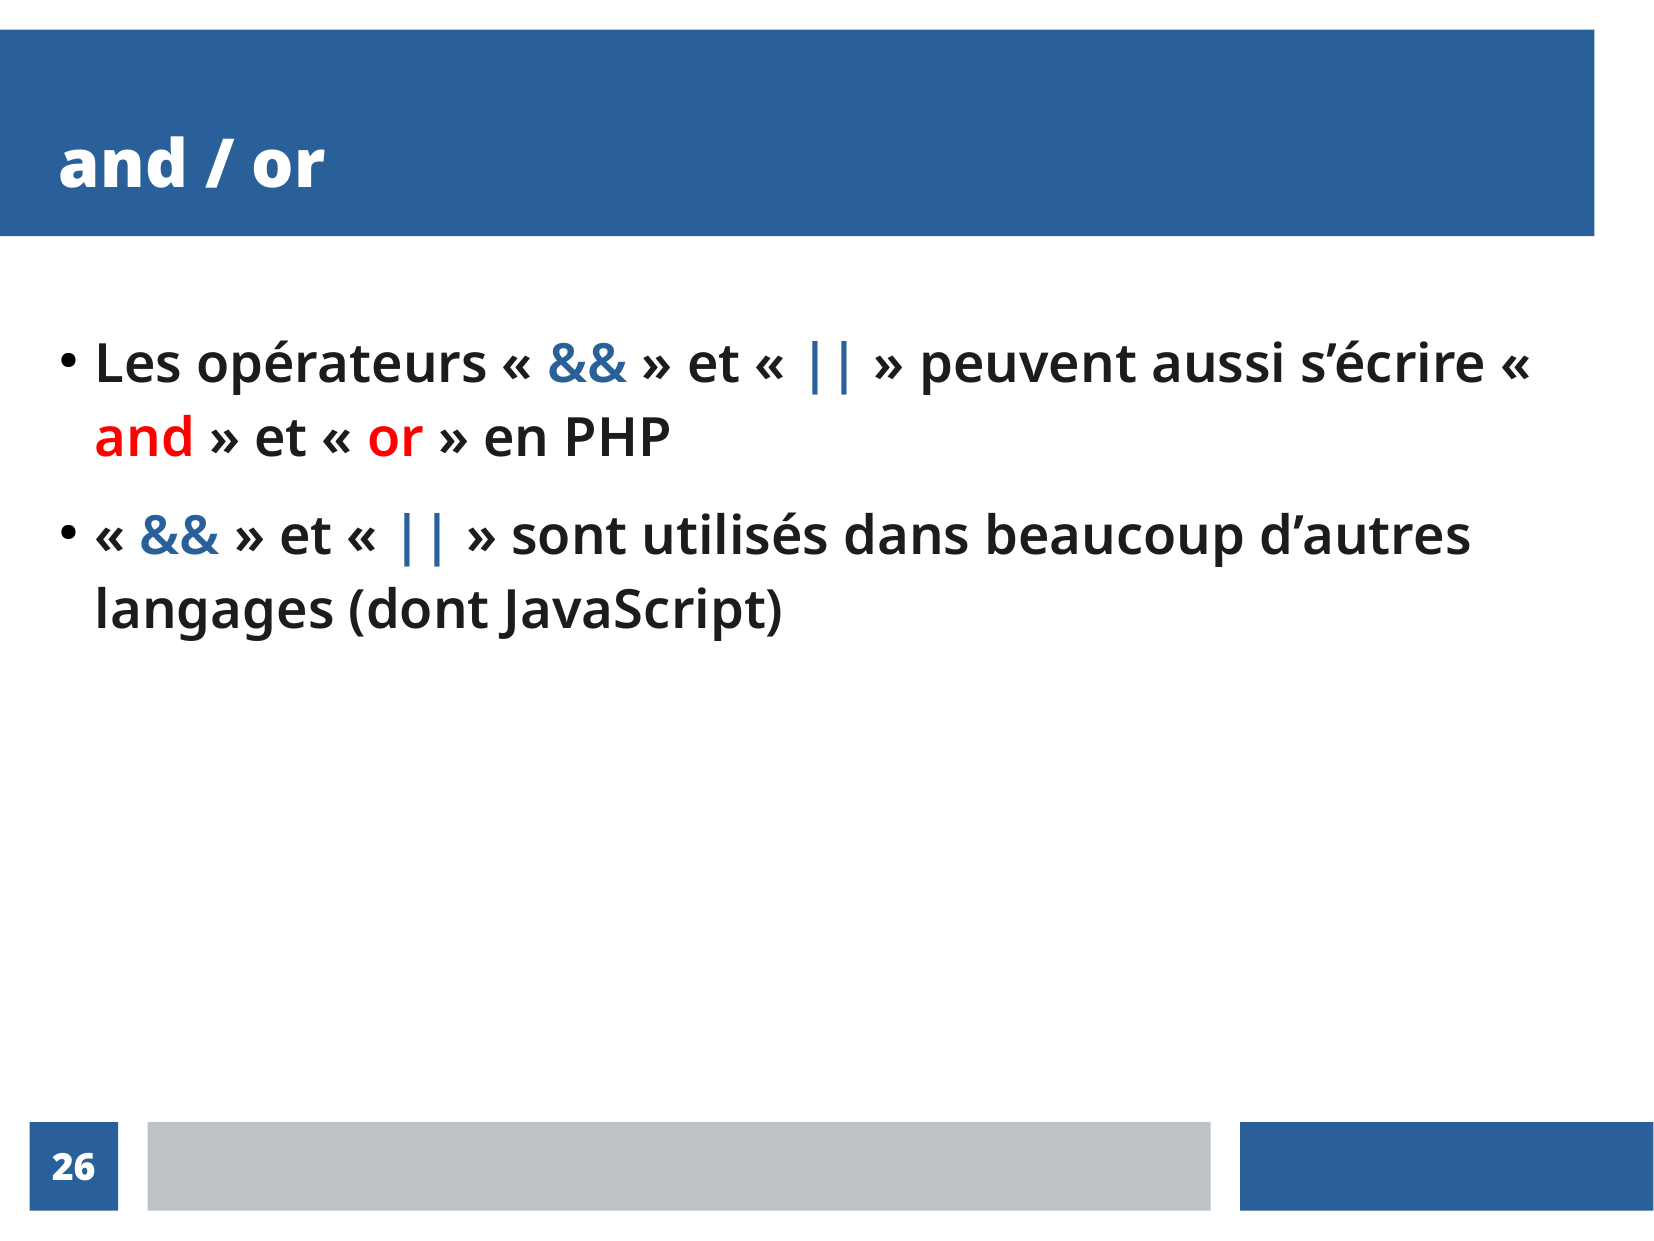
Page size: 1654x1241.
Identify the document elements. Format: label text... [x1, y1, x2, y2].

title and / or [59, 59, 1595, 207]
list Les opérateurs « && » et « || » peuvent aussi s’écrire « and » et « or » en PHP « && » et « || » sont utilisés dans beaucoup d’autres langages (dont JavaScript) [59, 324, 1565, 1093]
